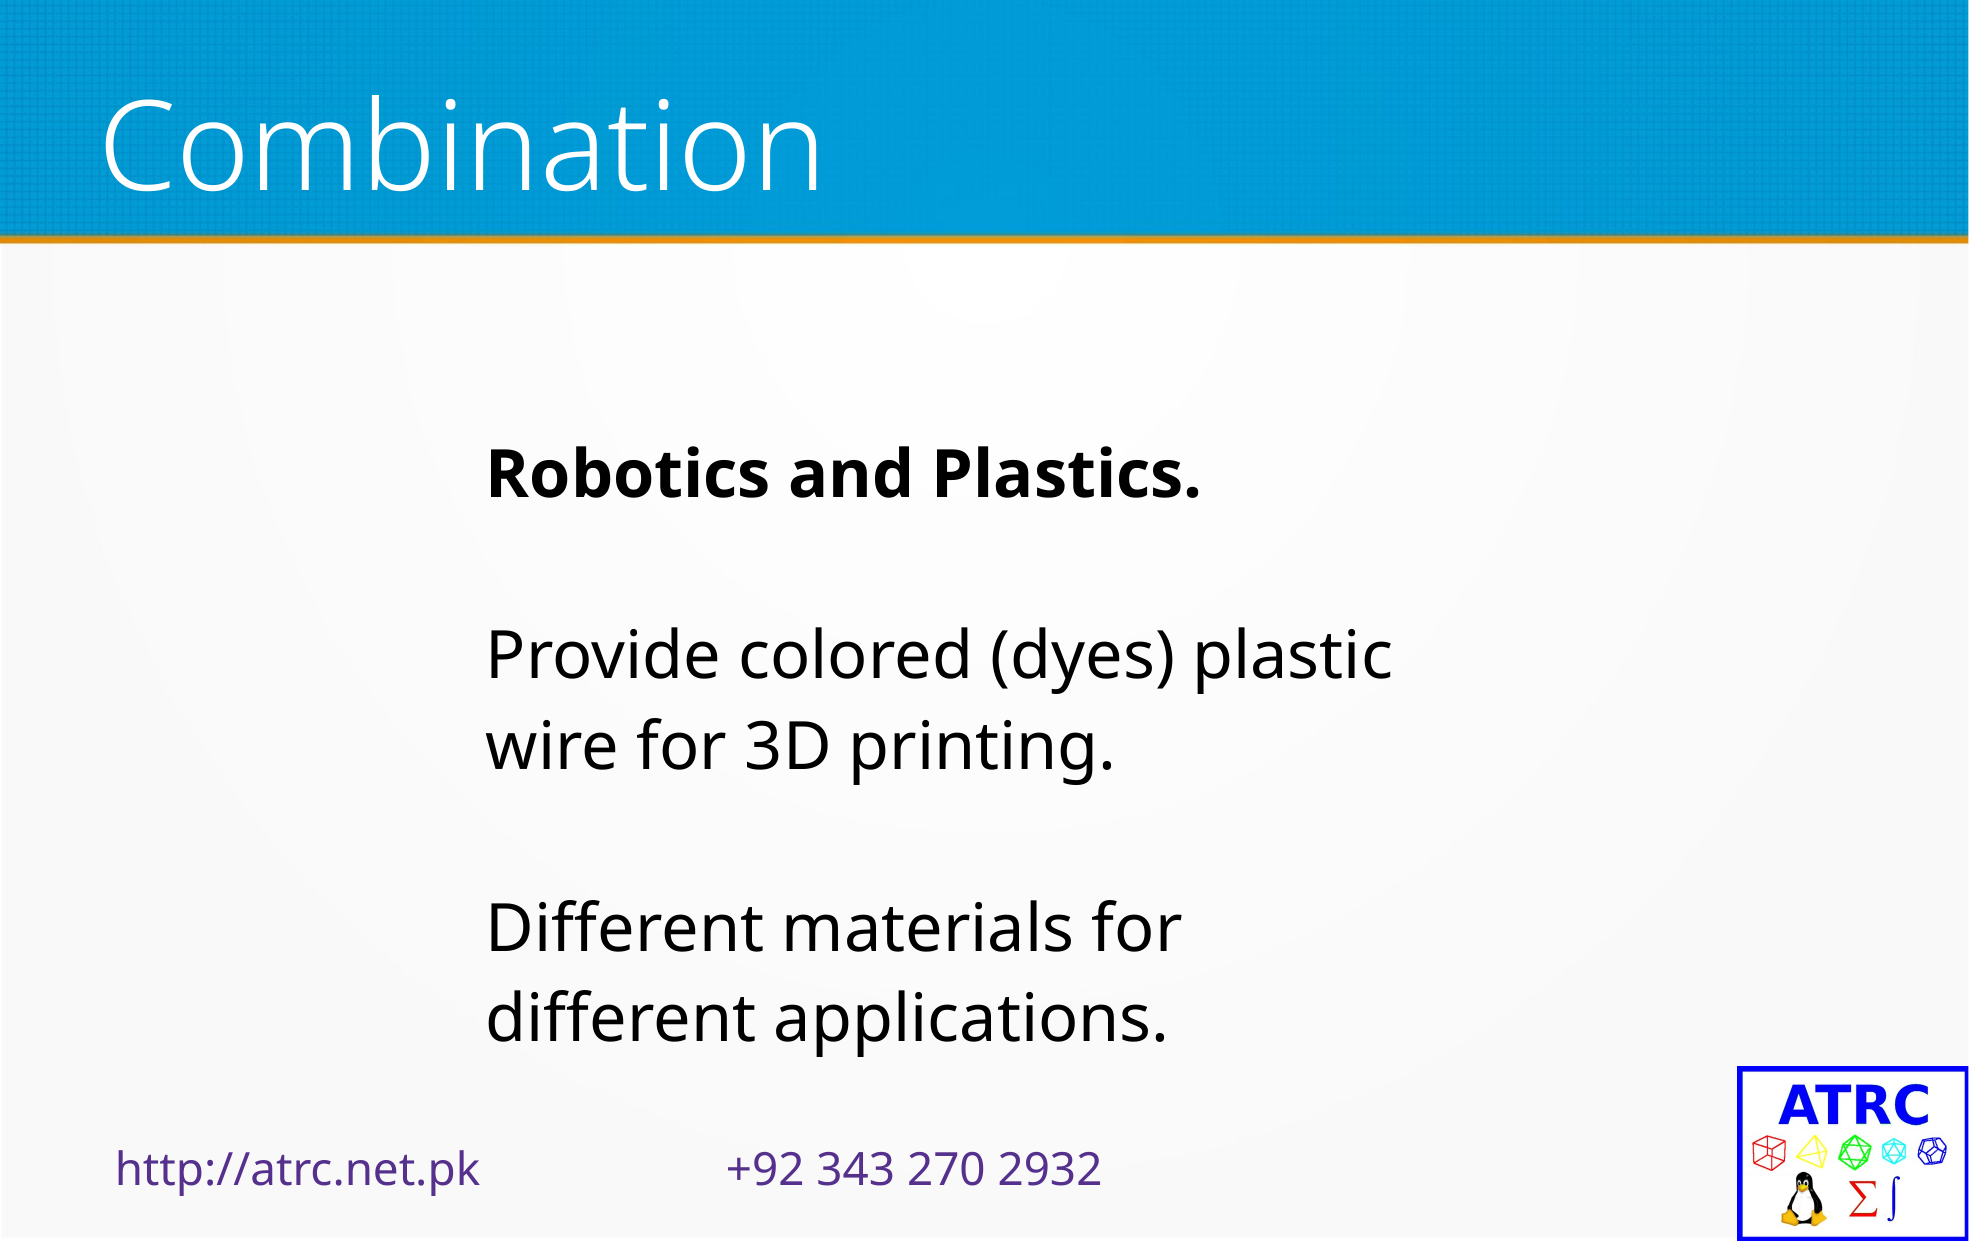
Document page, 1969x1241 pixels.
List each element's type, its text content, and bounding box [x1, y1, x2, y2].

text_box Robotics and Plastics. Provide colored (dyes) plastic wire for 3D printing. Different materials for different applications. [480, 302, 1441, 1186]
title Combination [98, 19, 1870, 227]
picture [0, 233, 1969, 1241]
